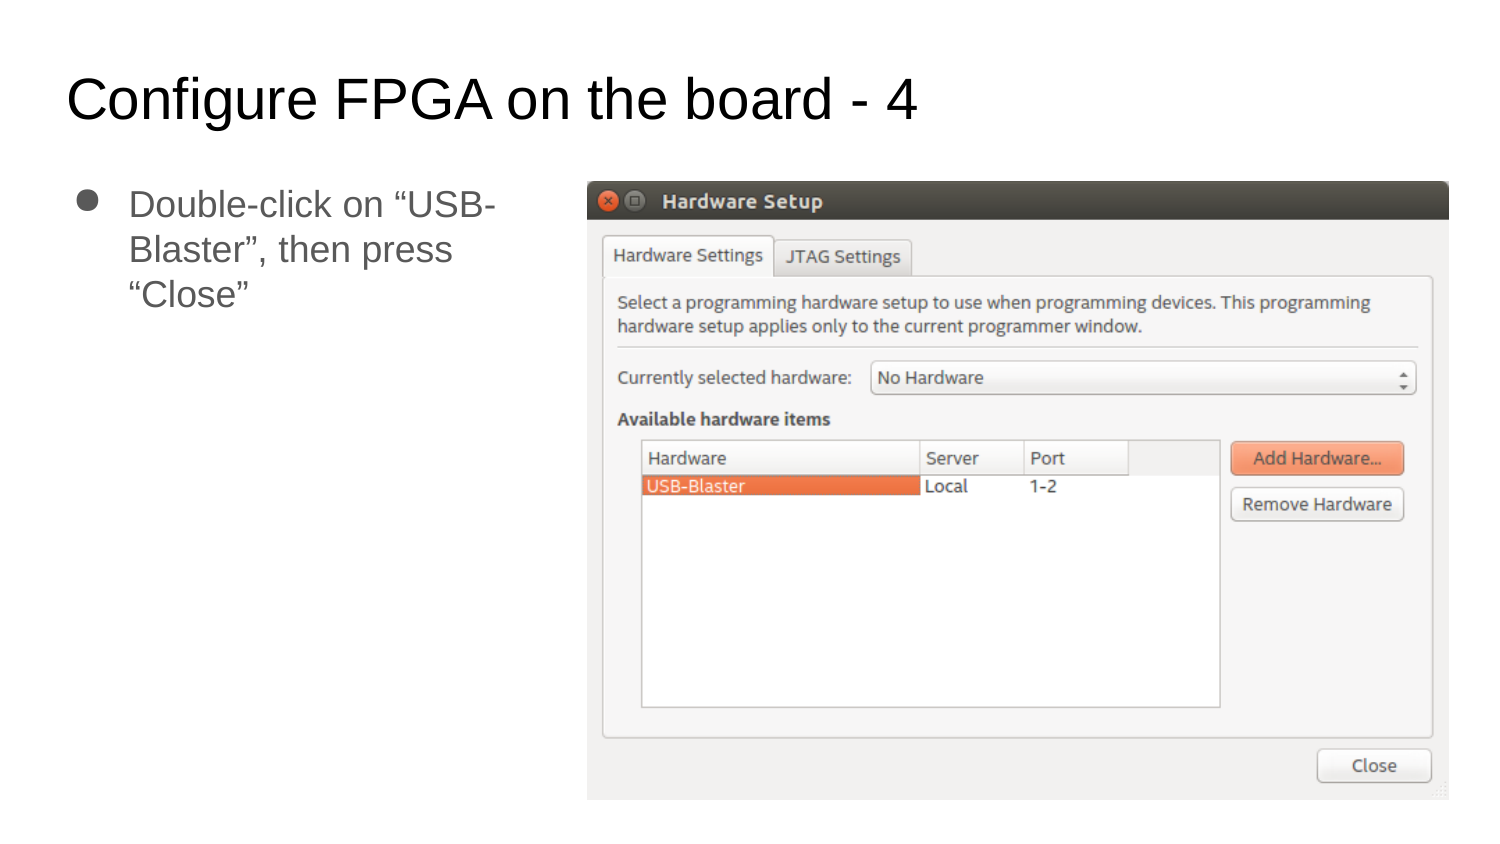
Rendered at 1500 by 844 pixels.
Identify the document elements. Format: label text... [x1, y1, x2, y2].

picture [587, 181, 1449, 800]
title Configure FPGA on the board - 4 [51, 46, 1449, 141]
list Double-click on “USB-Blaster”, then press “Close” [38, 165, 576, 812]
